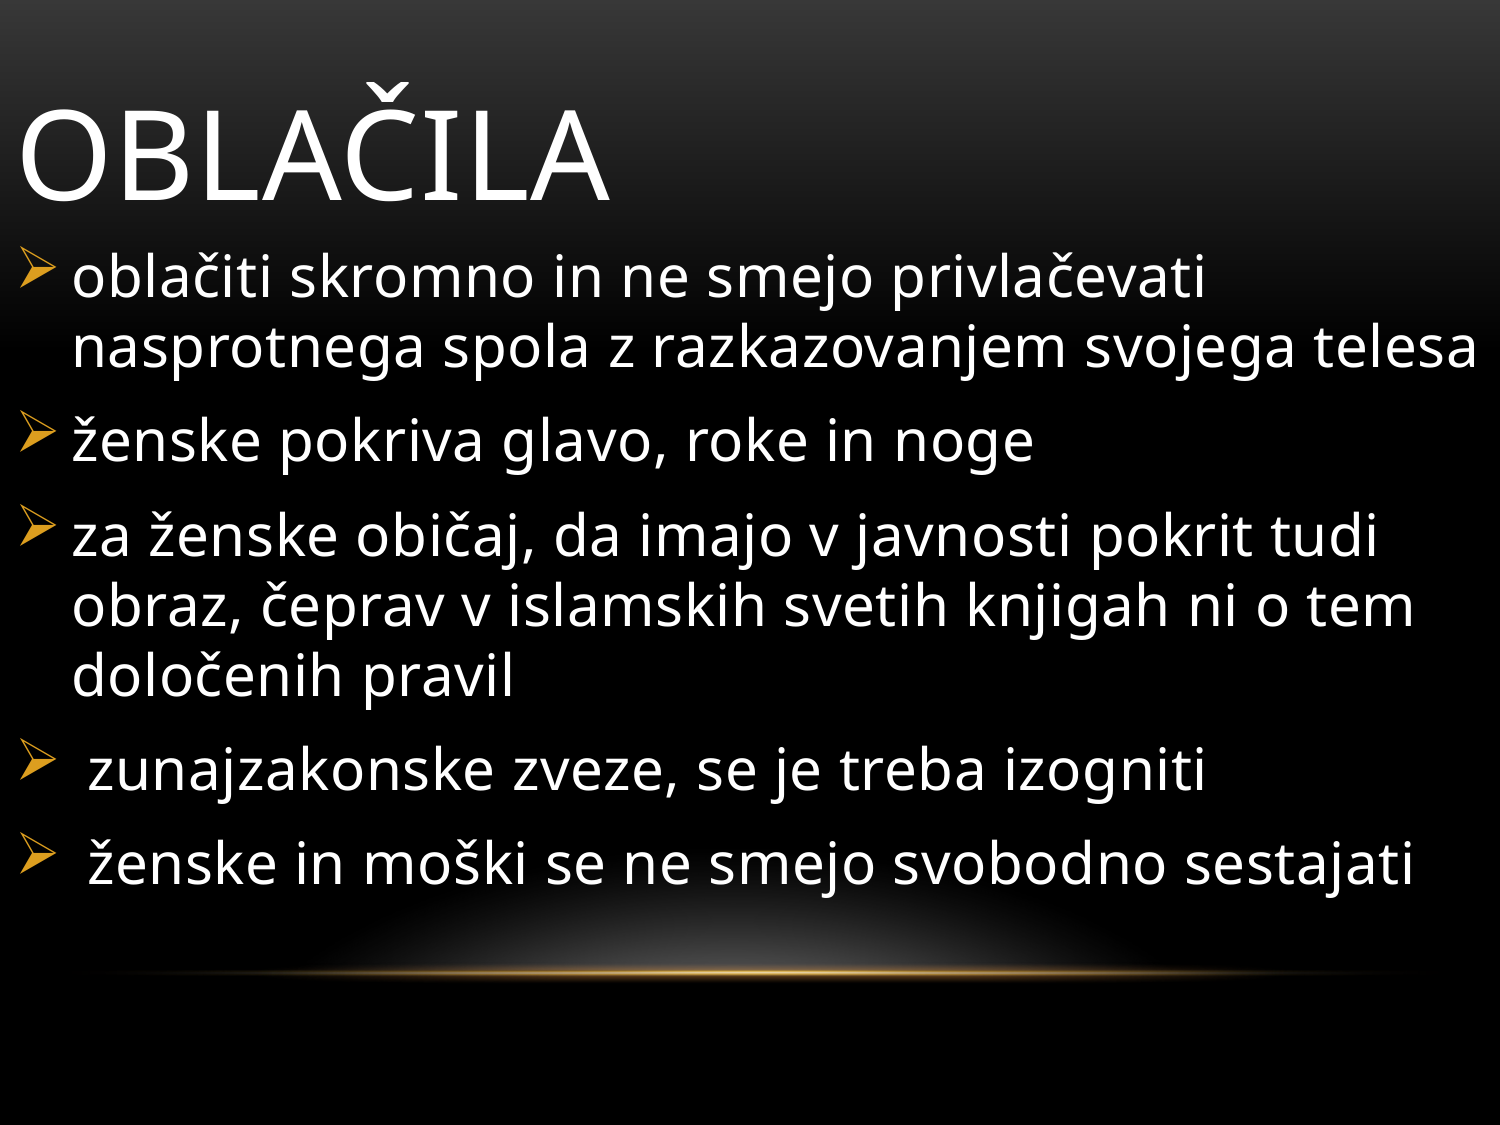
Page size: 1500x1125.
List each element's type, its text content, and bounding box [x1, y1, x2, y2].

list oblačiti skromno in ne smejo privlačevati nasprotnega spola z razkazovanjem svojega telesa ženske pokriva glavo, roke in noge za ženske običaj, da imajo v javnosti pokrit tudi obraz, čeprav v islamskih svetih knjigah ni o tem določenih pravil zunajzakonske zveze, se je treba izogniti ženske in moški se ne smejo svobodno sestajati [0, 231, 1500, 1125]
title OBLAČILA [0, 0, 1500, 231]
